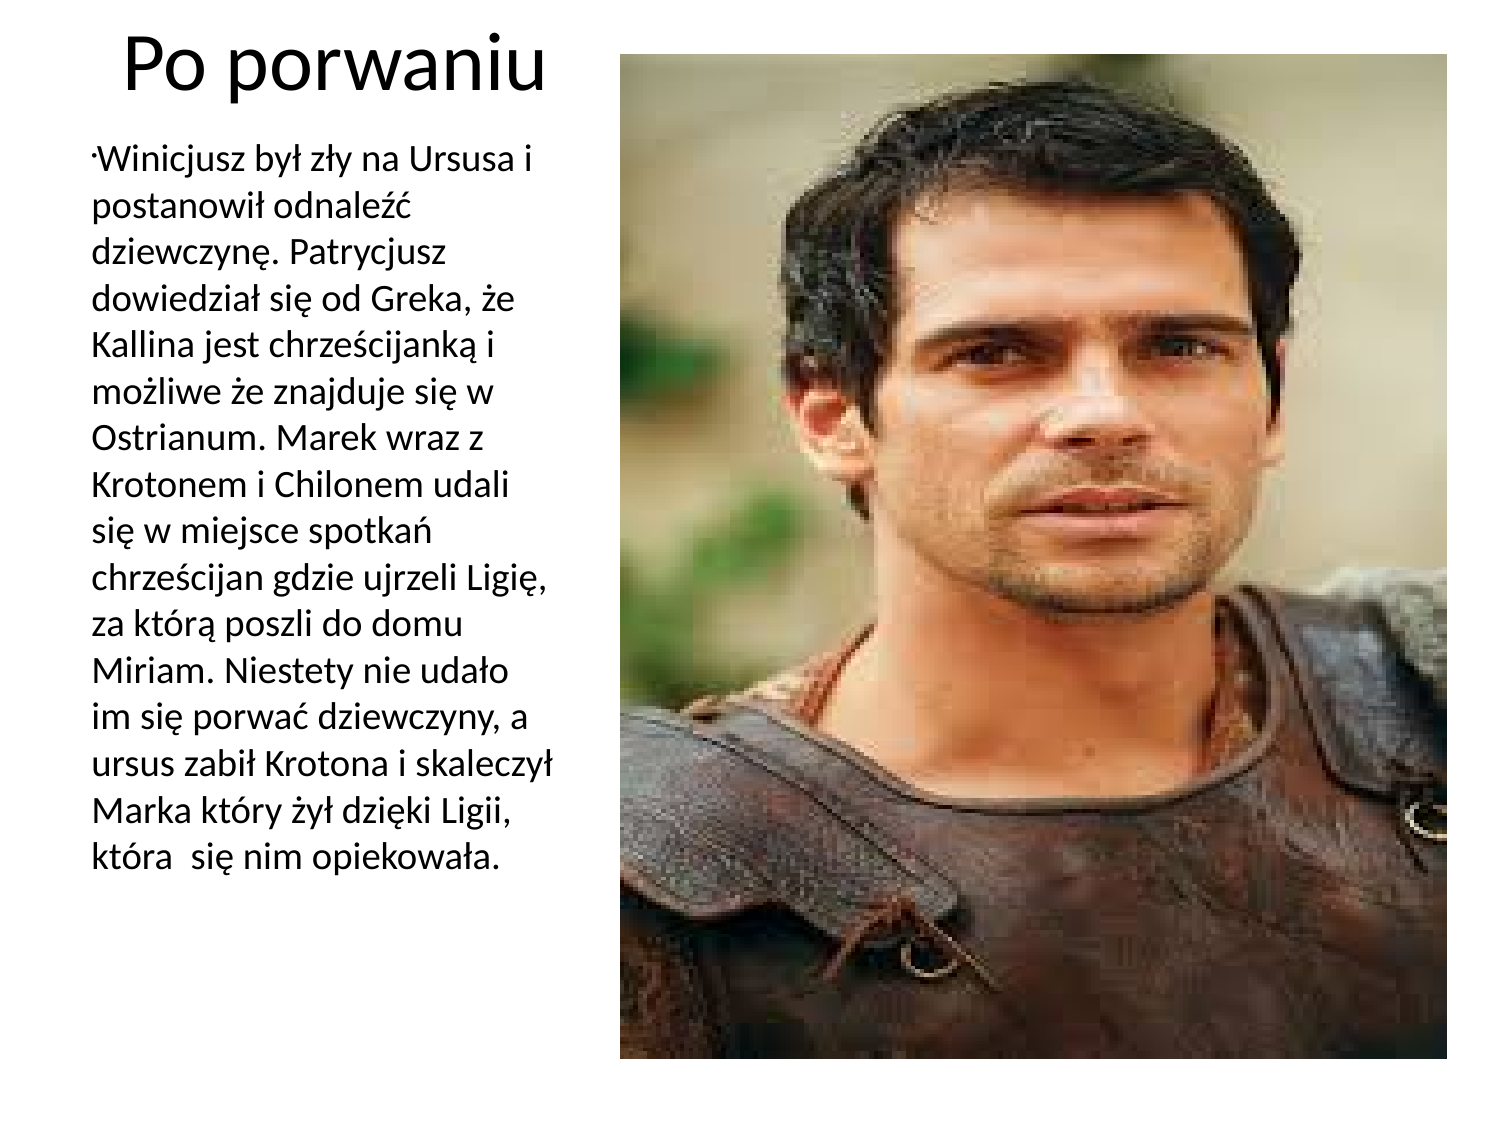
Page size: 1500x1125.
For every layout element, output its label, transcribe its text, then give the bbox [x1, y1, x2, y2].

title Po porwaniu [88, 0, 582, 125]
picture [620, 54, 1447, 1059]
list Winicjusz był zły na Ursusa i postanowił odnaleźć dziewczynę. Patrycjusz dowiedział się od Greka, że Kallina jest chrześcijanką i możliwe że znajduje się w Ostrianum. Marek wraz z Krotonem i Chilonem udali się w miejsce spotkań chrześcijan gdzie ujrzeli Ligię, za którą poszli do domu Miriam. Niestety nie udało im się porwać dziewczyny, a ursus zabił Krotona i skaleczył Marka który żył dzięki Ligii, która się nim opiekowała. [76, 125, 571, 895]
